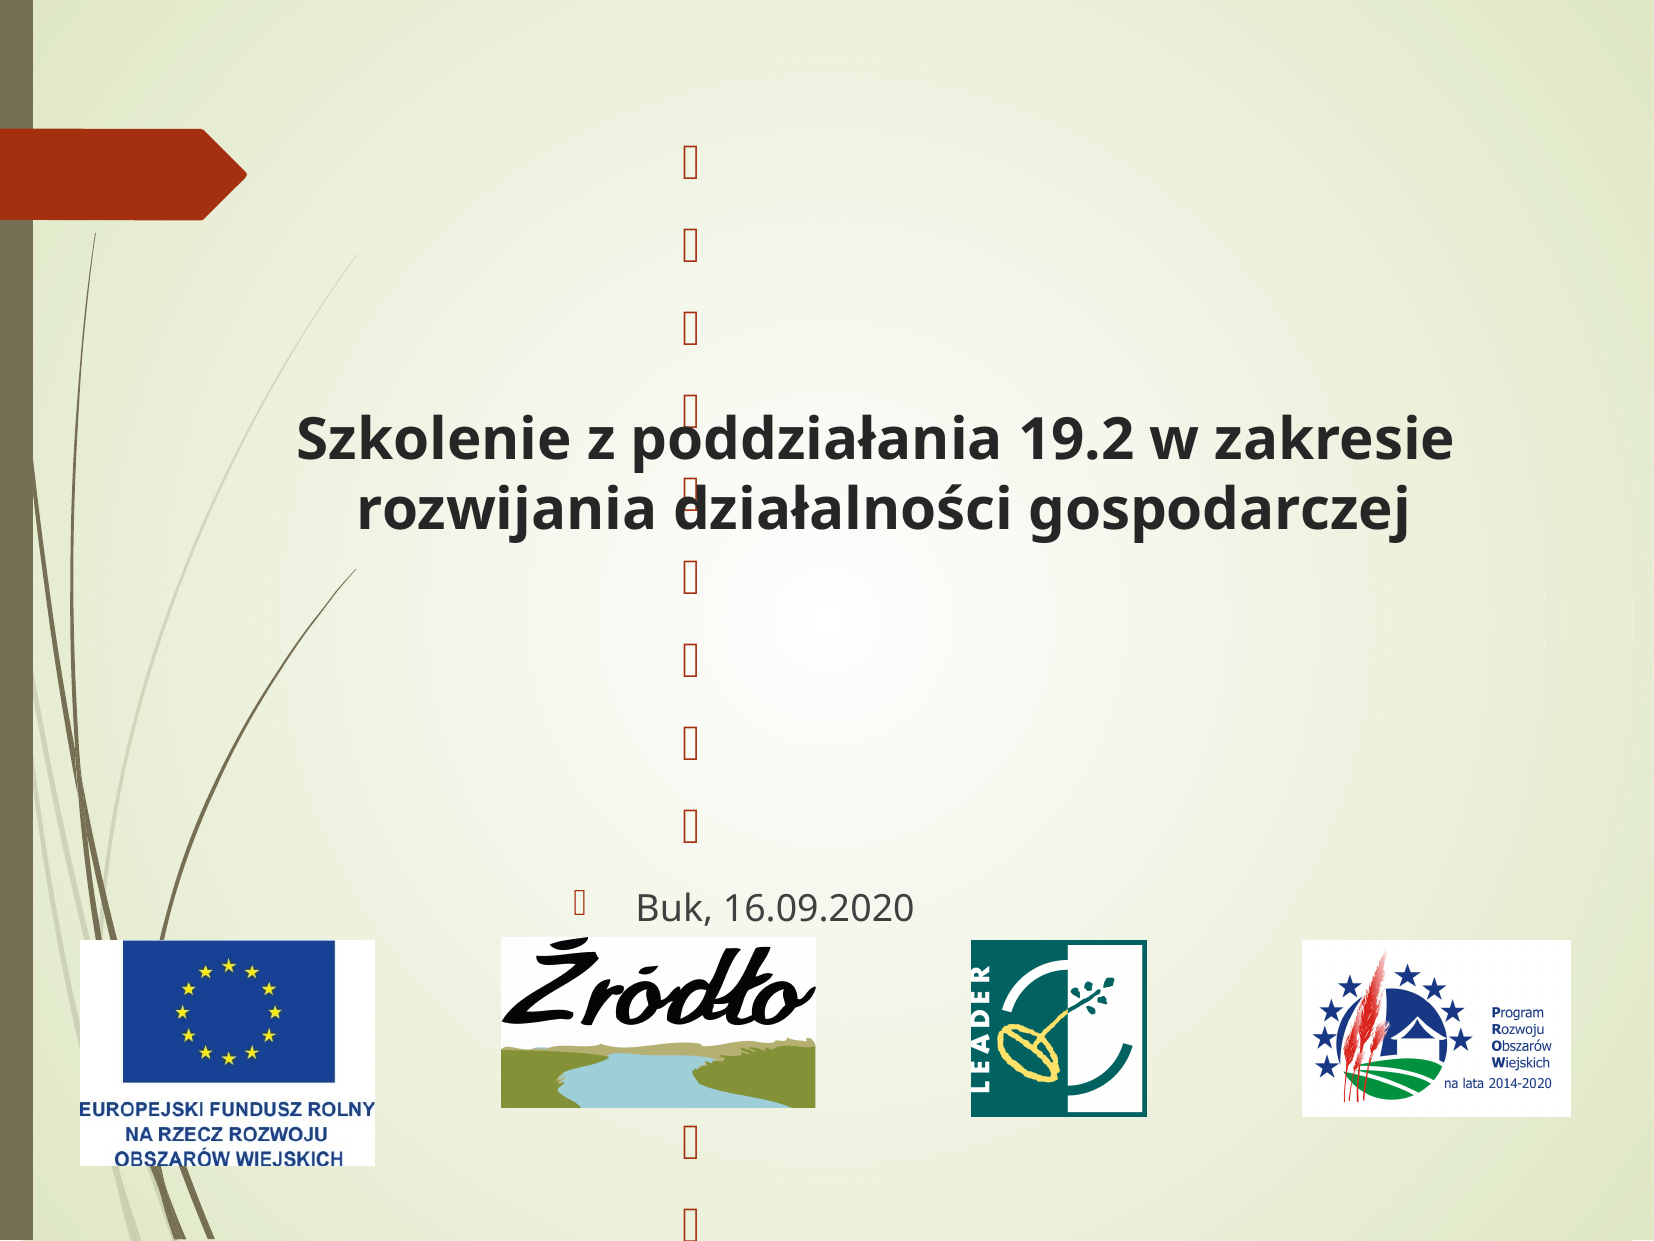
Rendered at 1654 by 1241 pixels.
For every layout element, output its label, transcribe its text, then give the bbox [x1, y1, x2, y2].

title Szkolenie z poddziałania 19.2 w zakresie rozwijania działalności gospodarczej [139, 254, 1628, 733]
picture [501, 937, 816, 1108]
picture [971, 940, 1147, 1117]
picture [1302, 940, 1571, 1117]
picture [80, 940, 375, 1166]
subtitle Buk, 16.09.2020 [0, 124, 1489, 1241]
